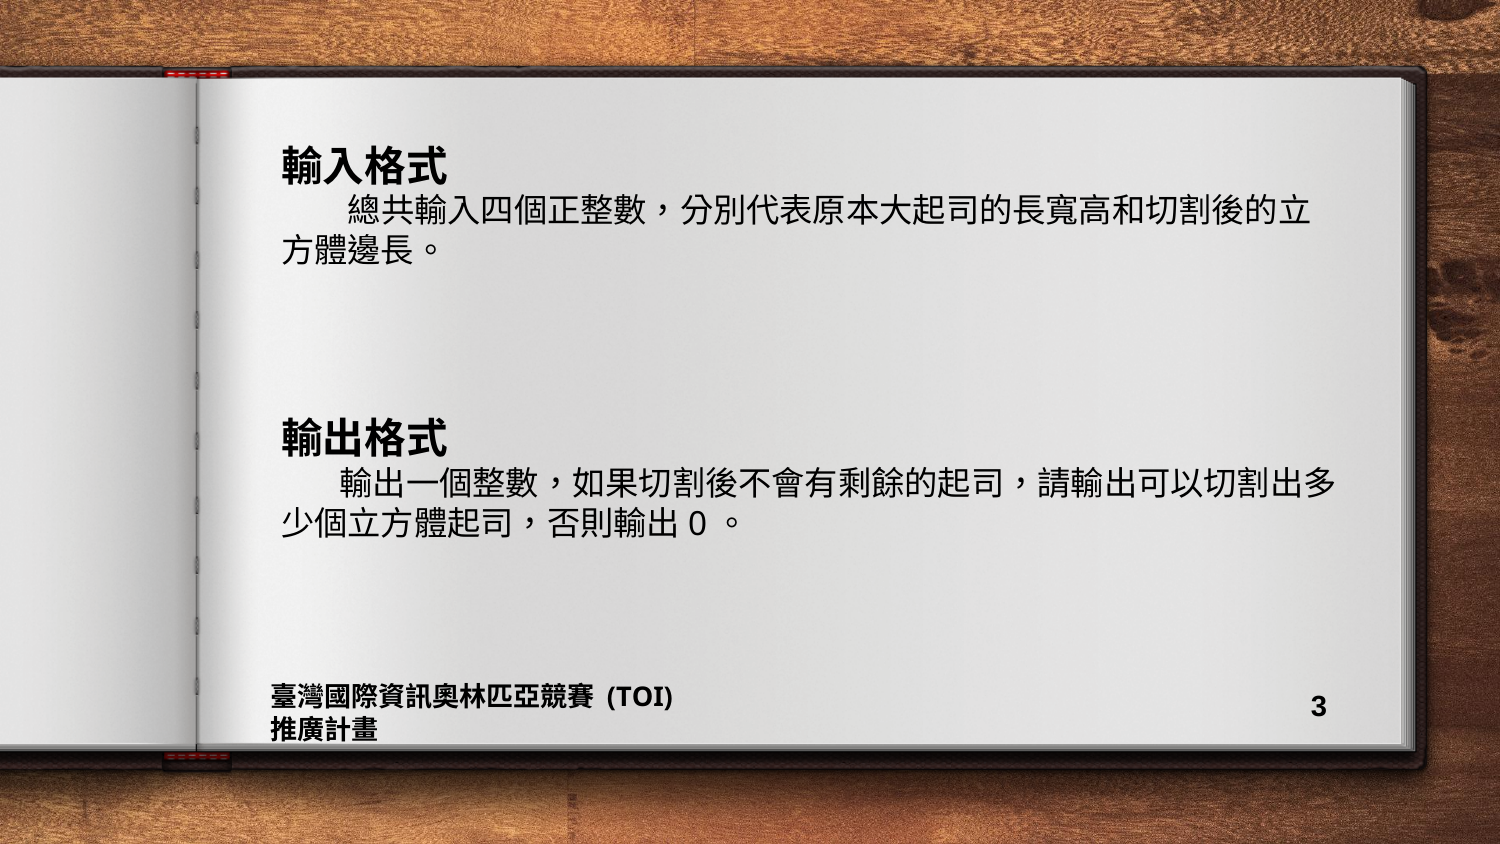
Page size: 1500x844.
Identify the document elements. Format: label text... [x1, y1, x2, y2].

text_box 輸入格式 總共輸入四個正整數，分別代表原本大起司的長寬高和切割後的立方體邊長。 [266, 132, 1356, 404]
text_box 3 [1295, 672, 1386, 737]
text_box 輸出格式 輸出一個整數，如果切割後不會有剩餘的起司，請輸出可以切割出多少個立方體起司，否則輸出0。 [266, 404, 1368, 596]
